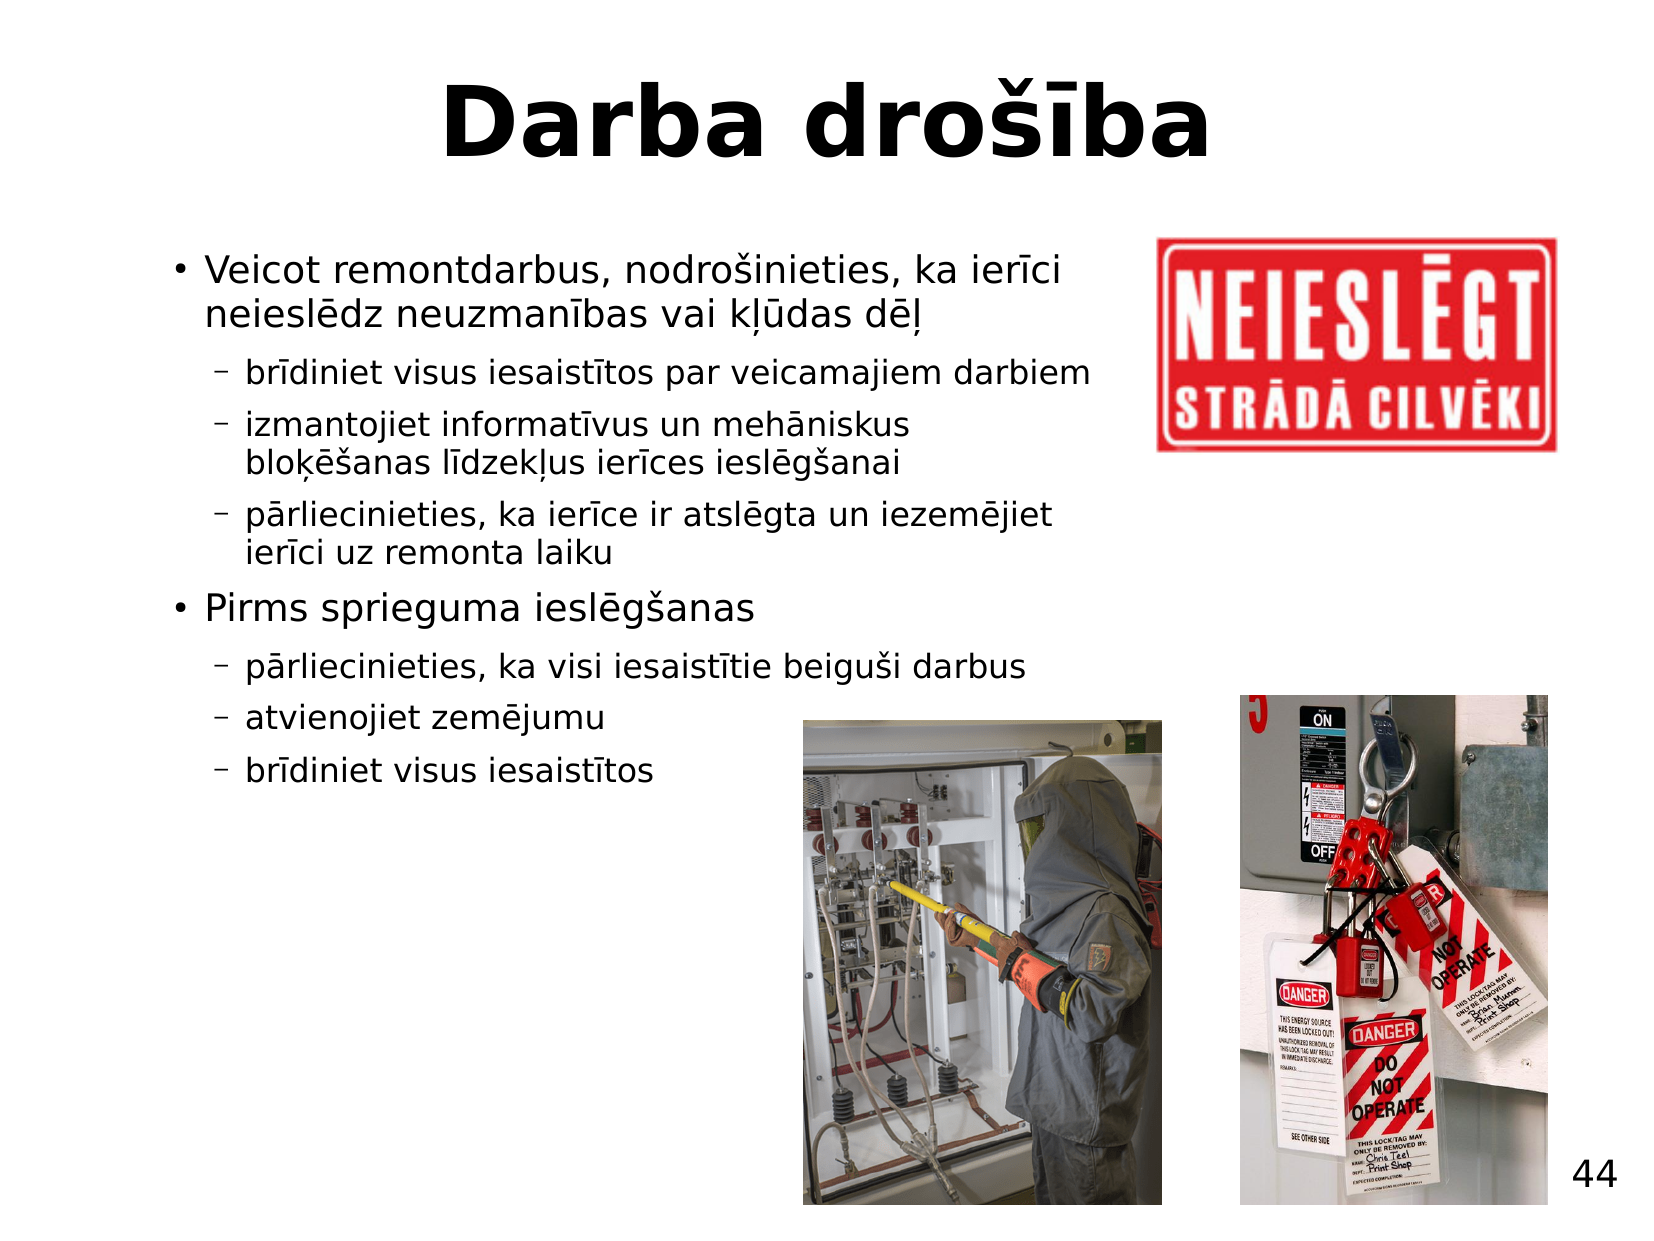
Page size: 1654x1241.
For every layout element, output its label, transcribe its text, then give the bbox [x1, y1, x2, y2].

picture [1155, 236, 1560, 455]
list Veicot remontdarbus, nodrošinieties, ka ierīci neieslēdz neuzmanības vai kļūdas dēļ brīdiniet visus iesaistītos par veicamajiem darbiem izmantojiet informatīvus un mehāniskus bloķēšanas līdzekļus ierīces ieslēgšanai pārliecinieties, ka ierīce ir atslēgta un iezemējiet ierīci uz remonta laiku Pirms sprieguma ieslēgšanas pārliecinieties, ka visi iesaistītie beiguši darbus atvienojiet zemējumu brīdiniet visus iesaistītos [163, 248, 1099, 804]
picture [803, 720, 1162, 1205]
picture [1240, 695, 1548, 1205]
title Darba drošība [82, 49, 1571, 196]
